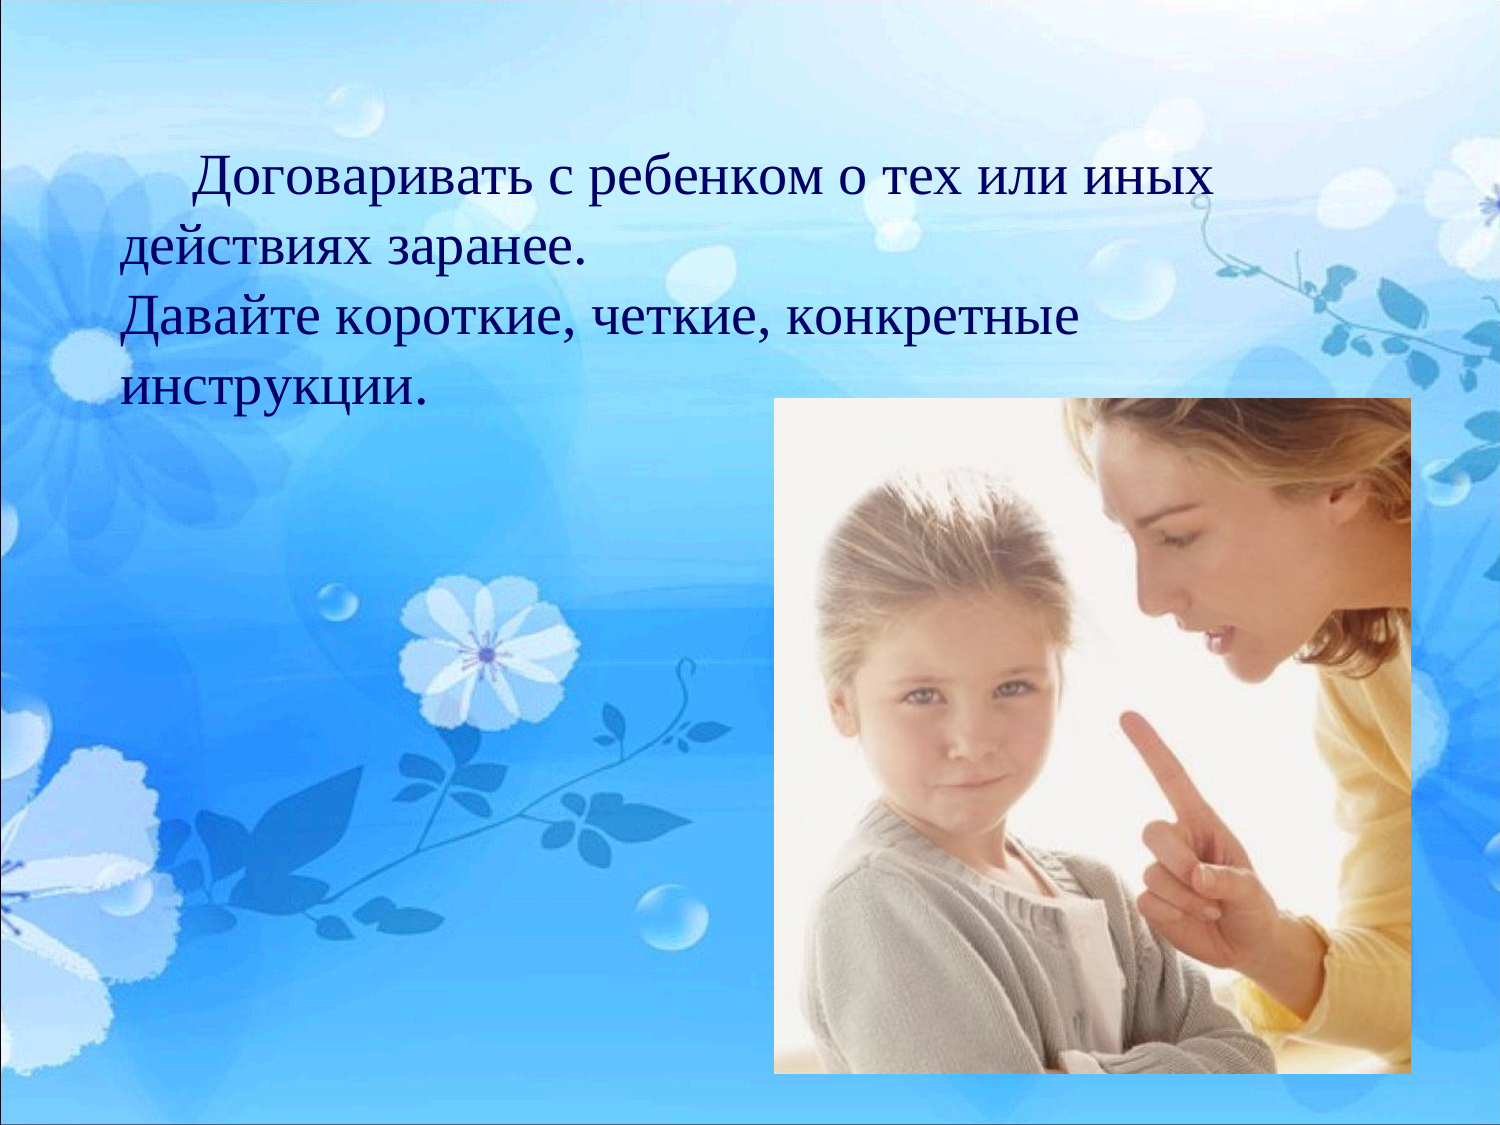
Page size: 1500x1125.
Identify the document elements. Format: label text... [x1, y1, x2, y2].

picture [0, 0, 1500, 1125]
text_box Договаривать с ребенком о тех или иных действиях заранее. Давайте короткие, четкие, конкретные инструкции. [105, 128, 1407, 425]
